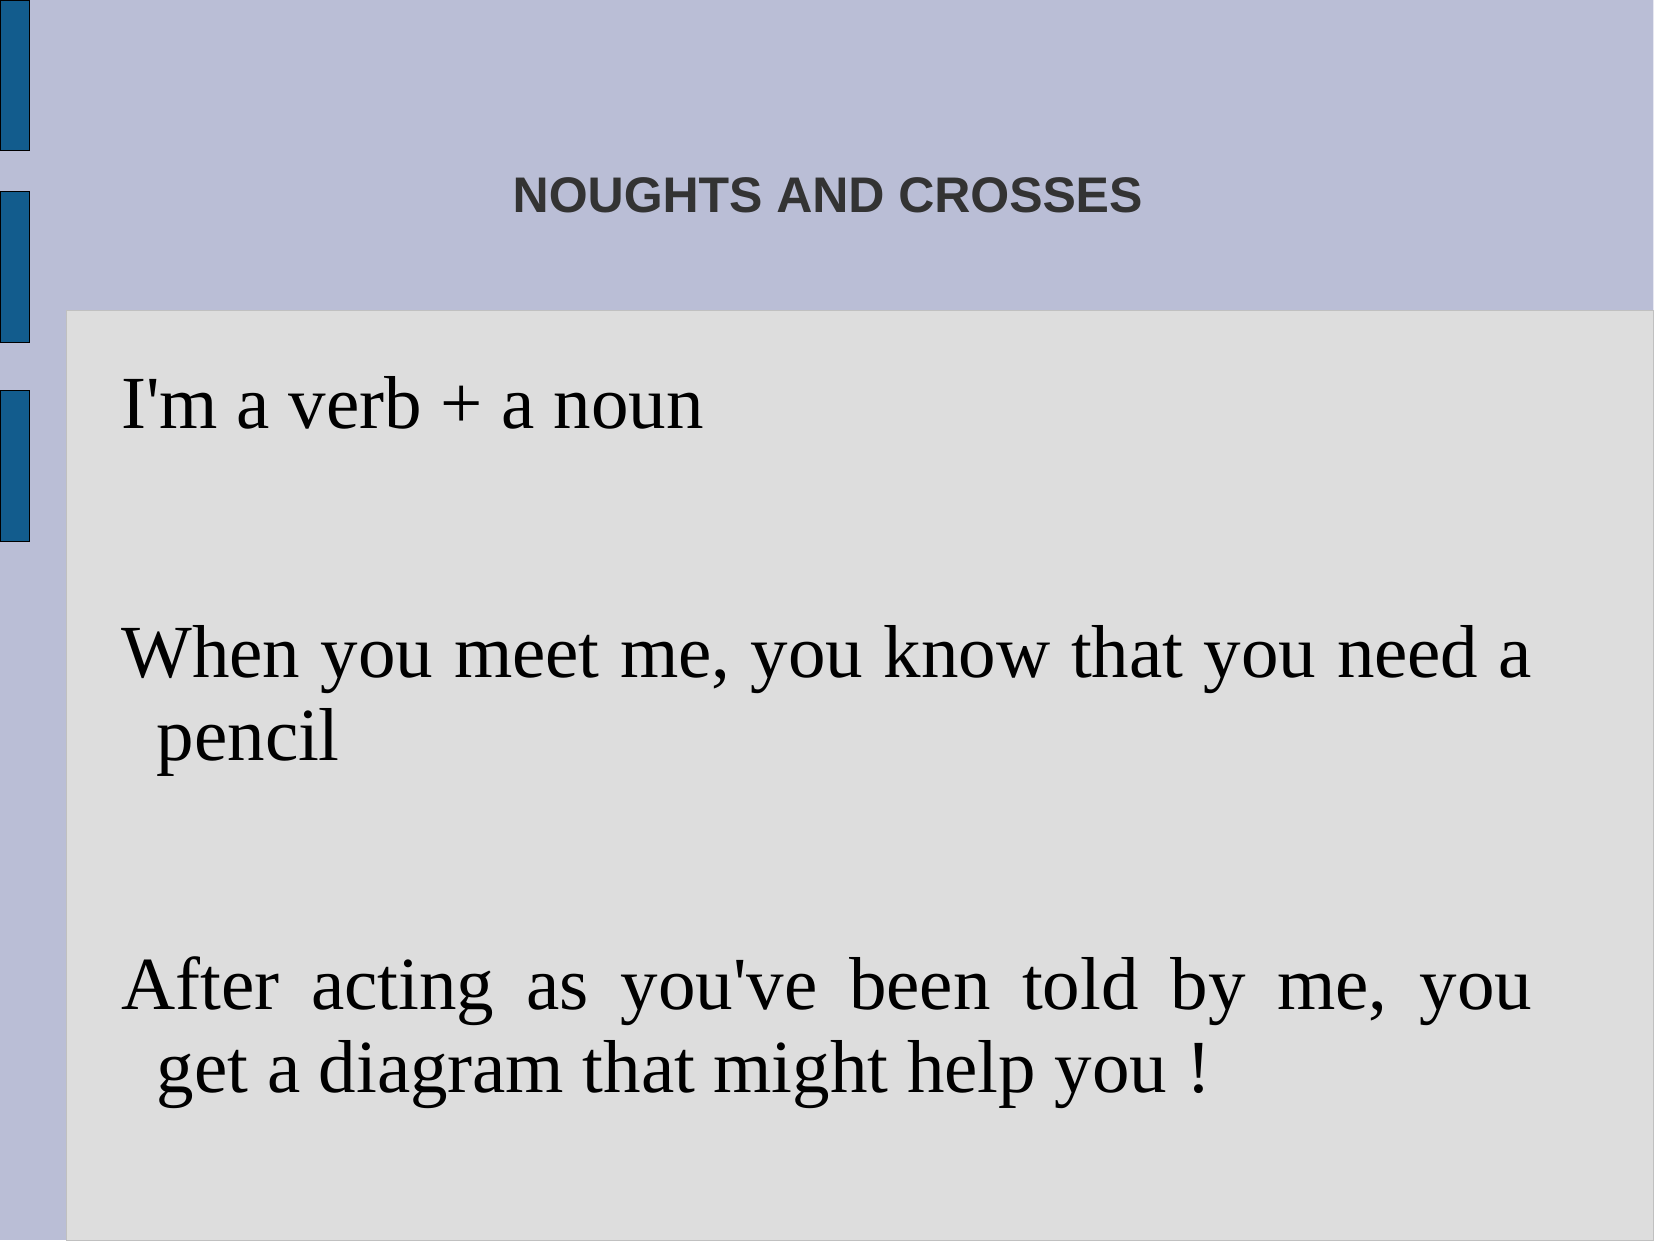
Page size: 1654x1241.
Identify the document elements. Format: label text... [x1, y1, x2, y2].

title NOUGHTS AND CROSSES [121, 91, 1534, 299]
subtitle I'm a verb + a noun When you meet me, you know that you need a pencil After acting as you've been told by me, you get a diagram that might help you ! [121, 344, 1534, 1127]
